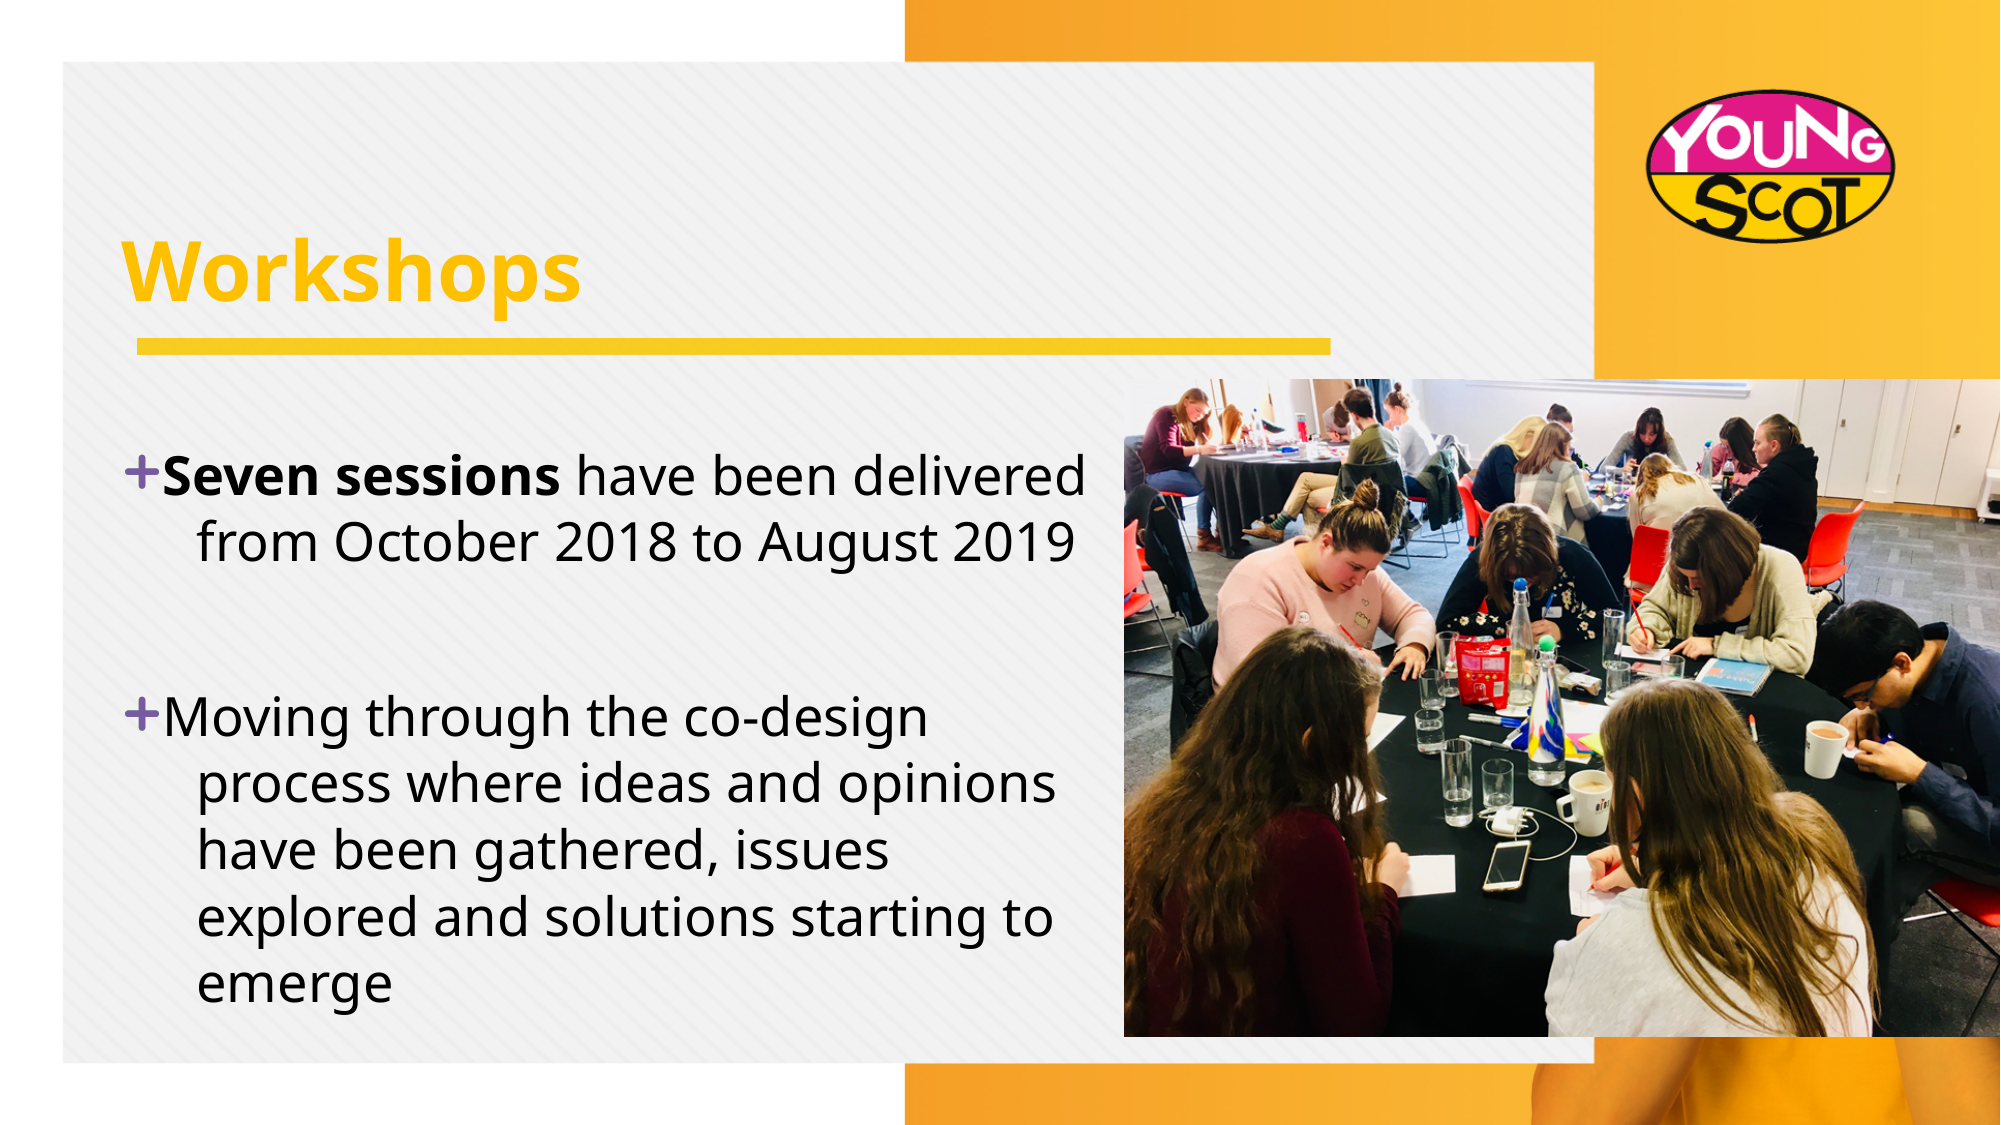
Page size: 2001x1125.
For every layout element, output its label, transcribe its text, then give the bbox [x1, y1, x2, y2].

list Seven sessions have been delivered from October 2018 to August 2019 Moving through the co-design process where ideas and opinions have been gathered, issues explored and solutions starting to emerge [106, 434, 1111, 1057]
picture [1124, 379, 2000, 1037]
title Workshops [106, 161, 1412, 380]
